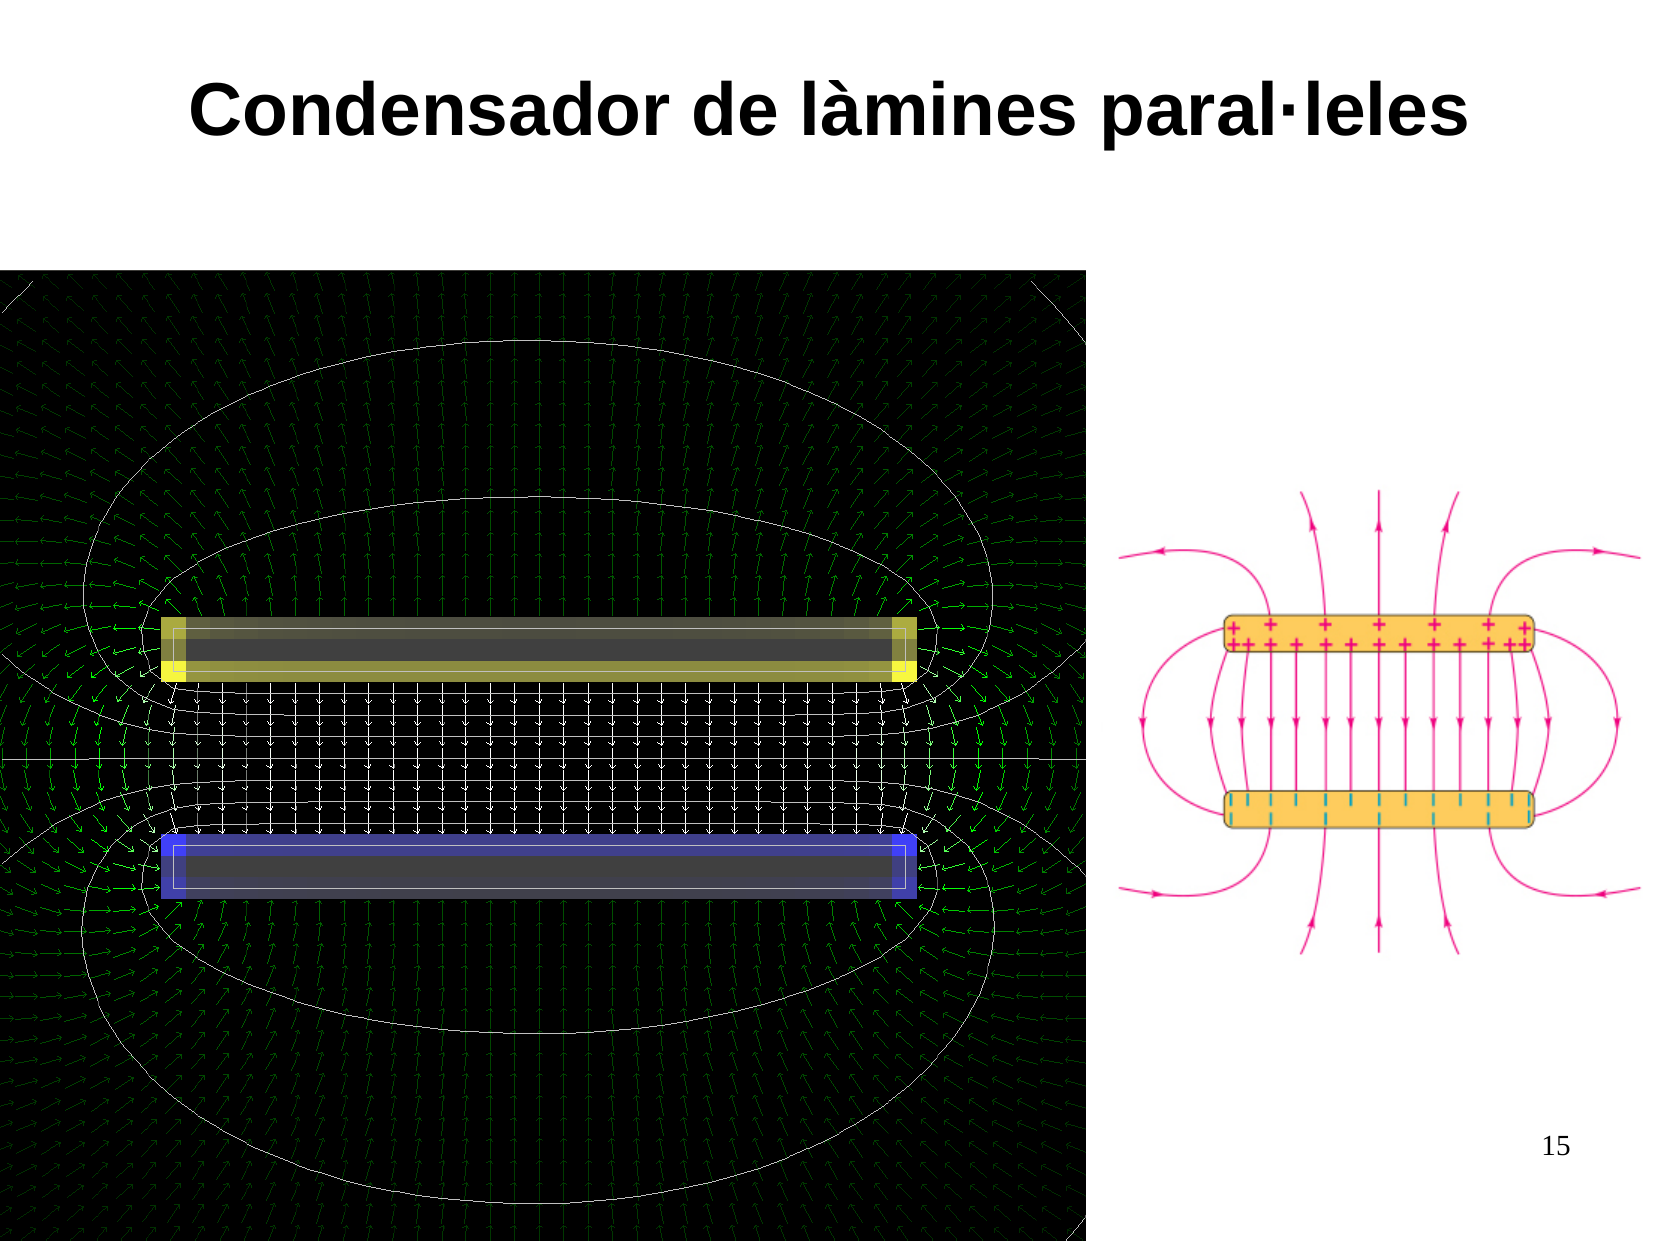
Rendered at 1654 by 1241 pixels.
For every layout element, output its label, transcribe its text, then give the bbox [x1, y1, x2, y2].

text_box Condensador de làmines paral·leles [151, 60, 1509, 159]
picture [1101, 473, 1654, 976]
picture [0, 270, 1086, 1241]
